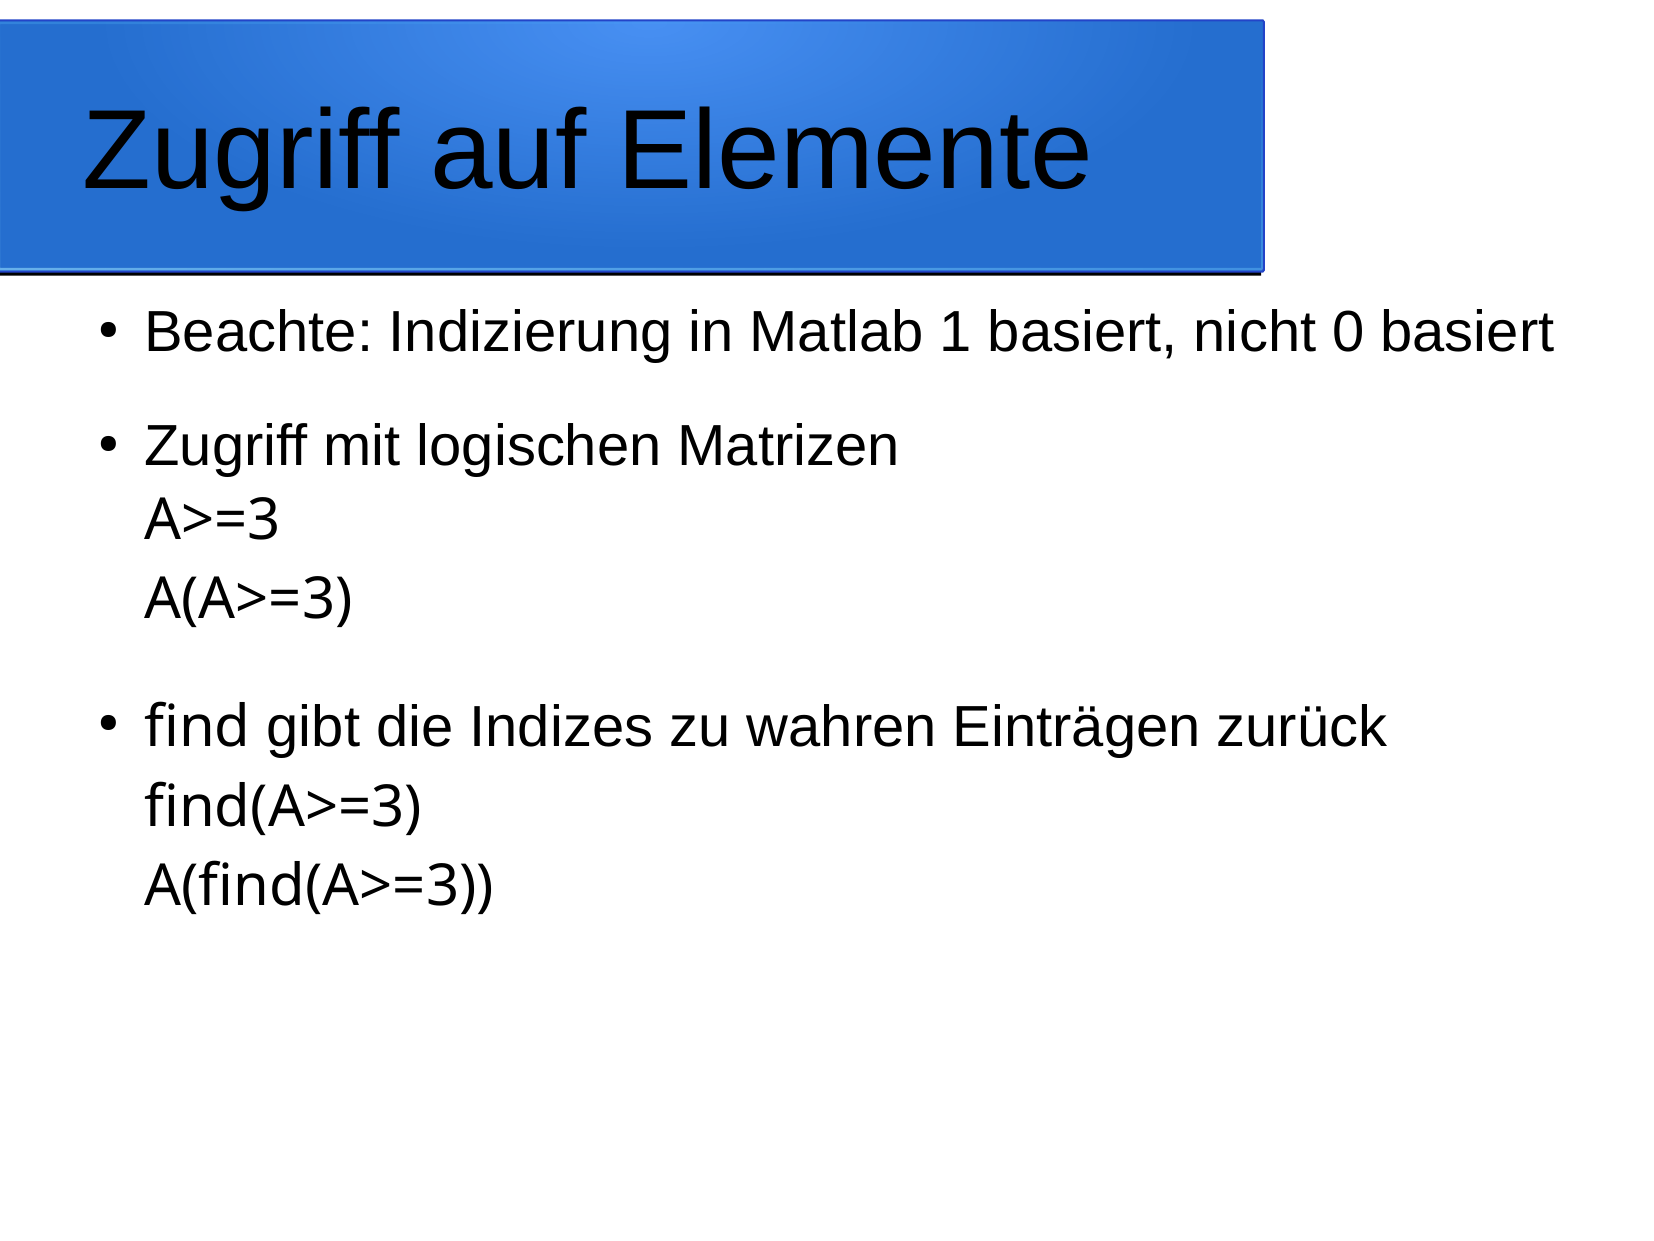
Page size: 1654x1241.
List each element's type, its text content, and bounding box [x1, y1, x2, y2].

list Beachte: Indizierung in Matlab 1 basiert, nicht 0 basiert Zugriff mit logischen Matrizen A>=3 A(A>=3) find gibt die Indizes zu wahren Einträgen zurück find(A>=3) A(find(A>=3)) [82, 299, 1571, 1019]
title Zugriff auf Elemente [82, 47, 1235, 252]
